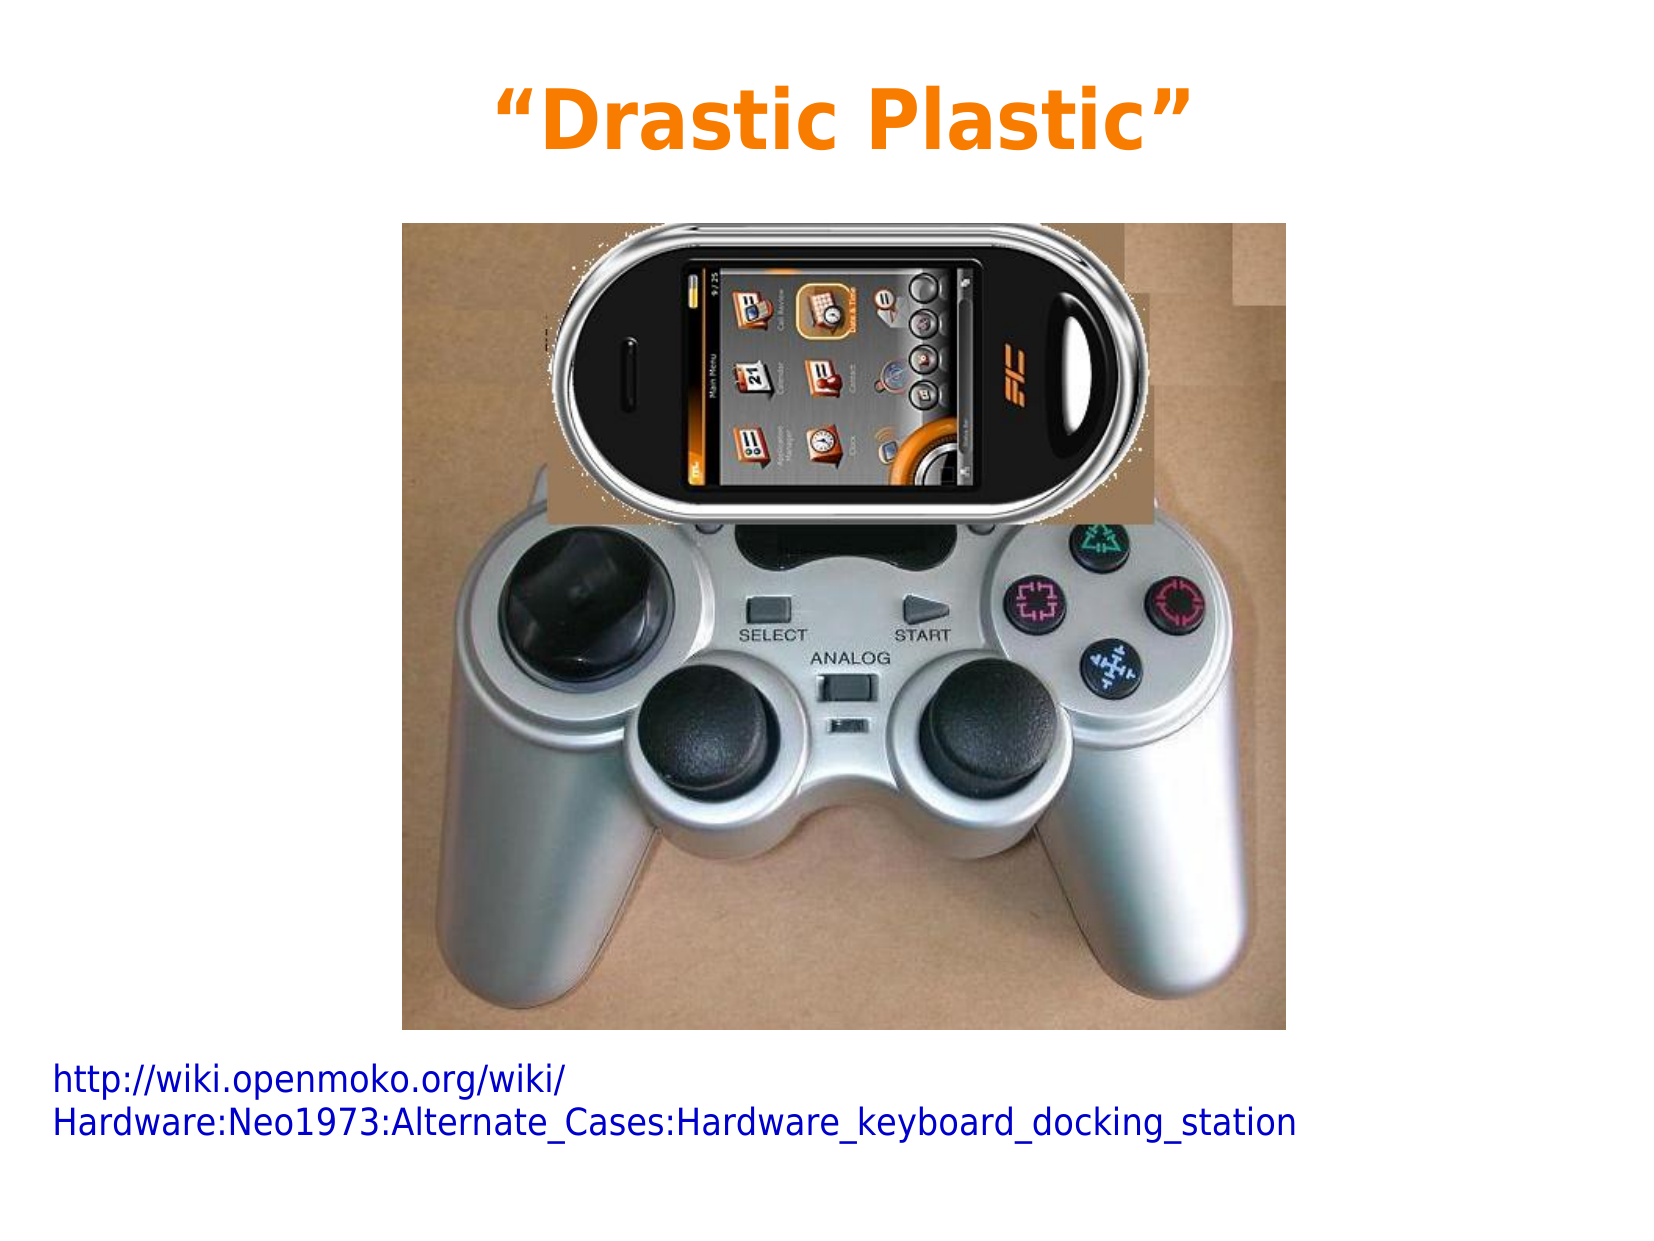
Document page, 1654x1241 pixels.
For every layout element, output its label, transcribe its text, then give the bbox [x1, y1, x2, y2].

picture [402, 223, 1286, 1030]
text_box http://wiki.openmoko.org/wiki/Hardware:Neo1973:Alternate_Cases:Hardware_keyboard_docking_station [37, 1050, 1651, 1196]
text_box “Drastic Plastic” [337, 64, 1351, 188]
